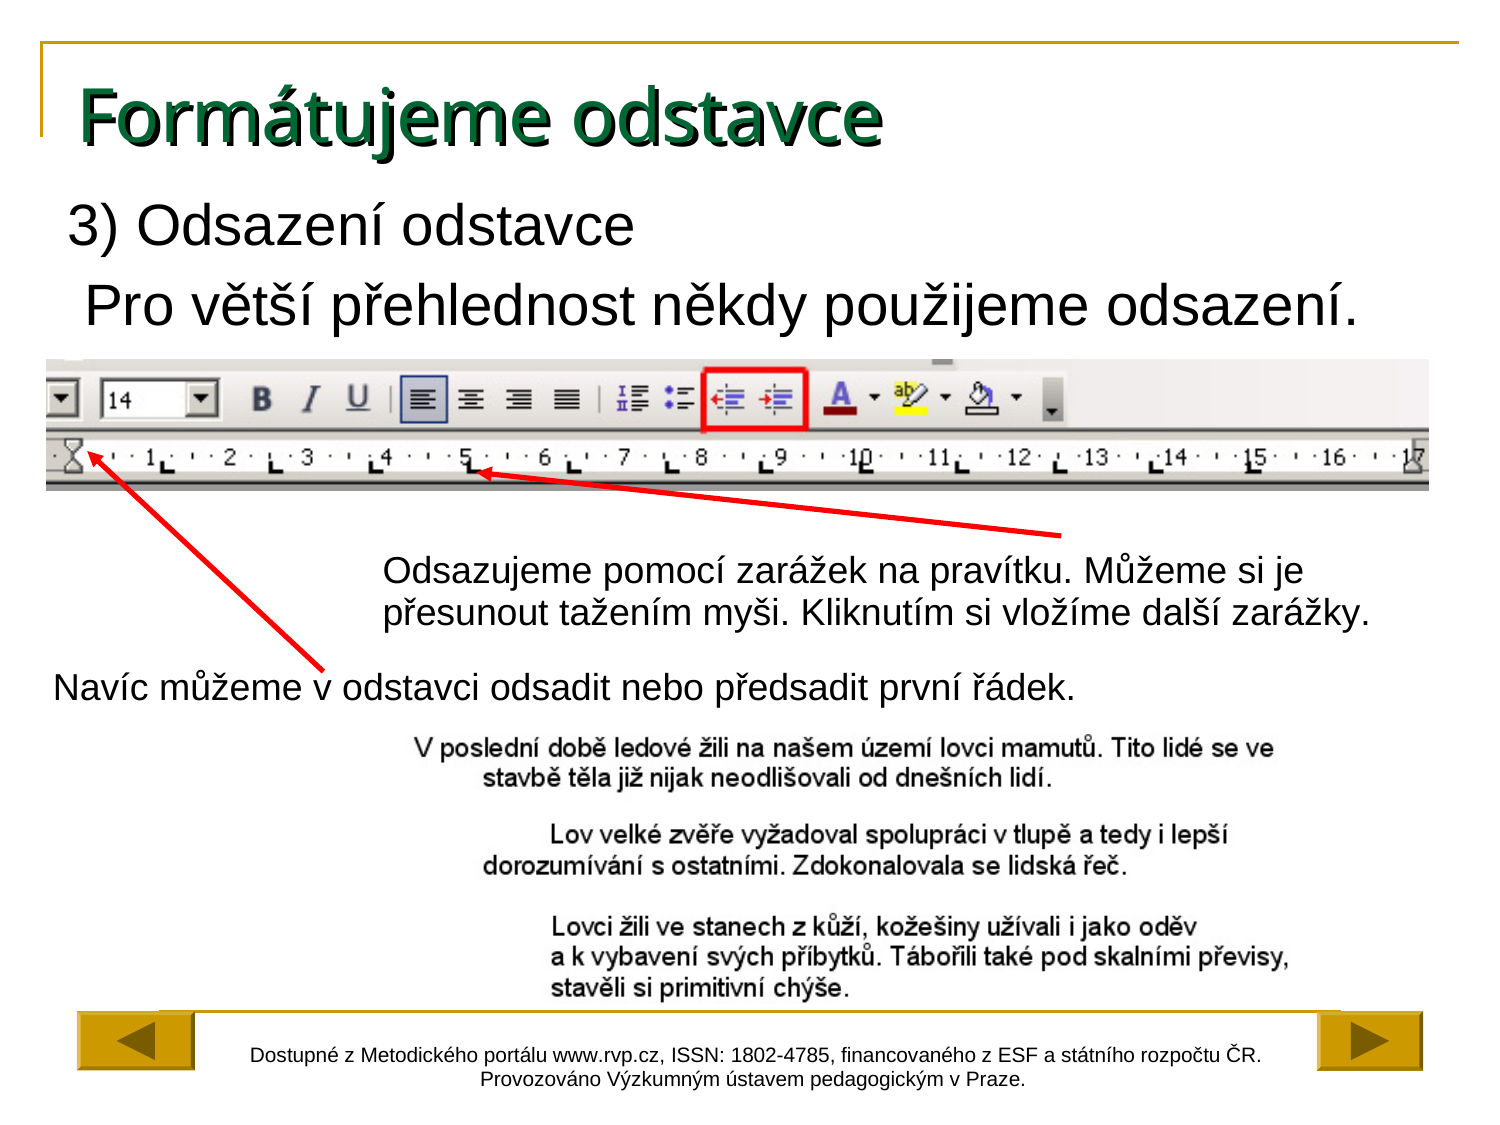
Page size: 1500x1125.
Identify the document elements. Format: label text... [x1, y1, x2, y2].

list 3) Odsazení odstavce Pro větší přehlednost někdy použijeme odsazení. [53, 185, 1412, 357]
text_box [1318, 1011, 1424, 1071]
text_box Odsazujeme pomocí zarážek na pravítku. Můžeme si je přesunout tažením myši. Kliknutím si vložíme další zarážky. [367, 541, 1390, 642]
title Formátujeme odstavce [61, 54, 1231, 182]
text_box Navíc můžeme v odstavci odsadit nebo předsadit první řádek. [38, 659, 1092, 717]
picture [46, 359, 1429, 491]
picture [406, 733, 1296, 1004]
text_box [78, 1011, 195, 1071]
